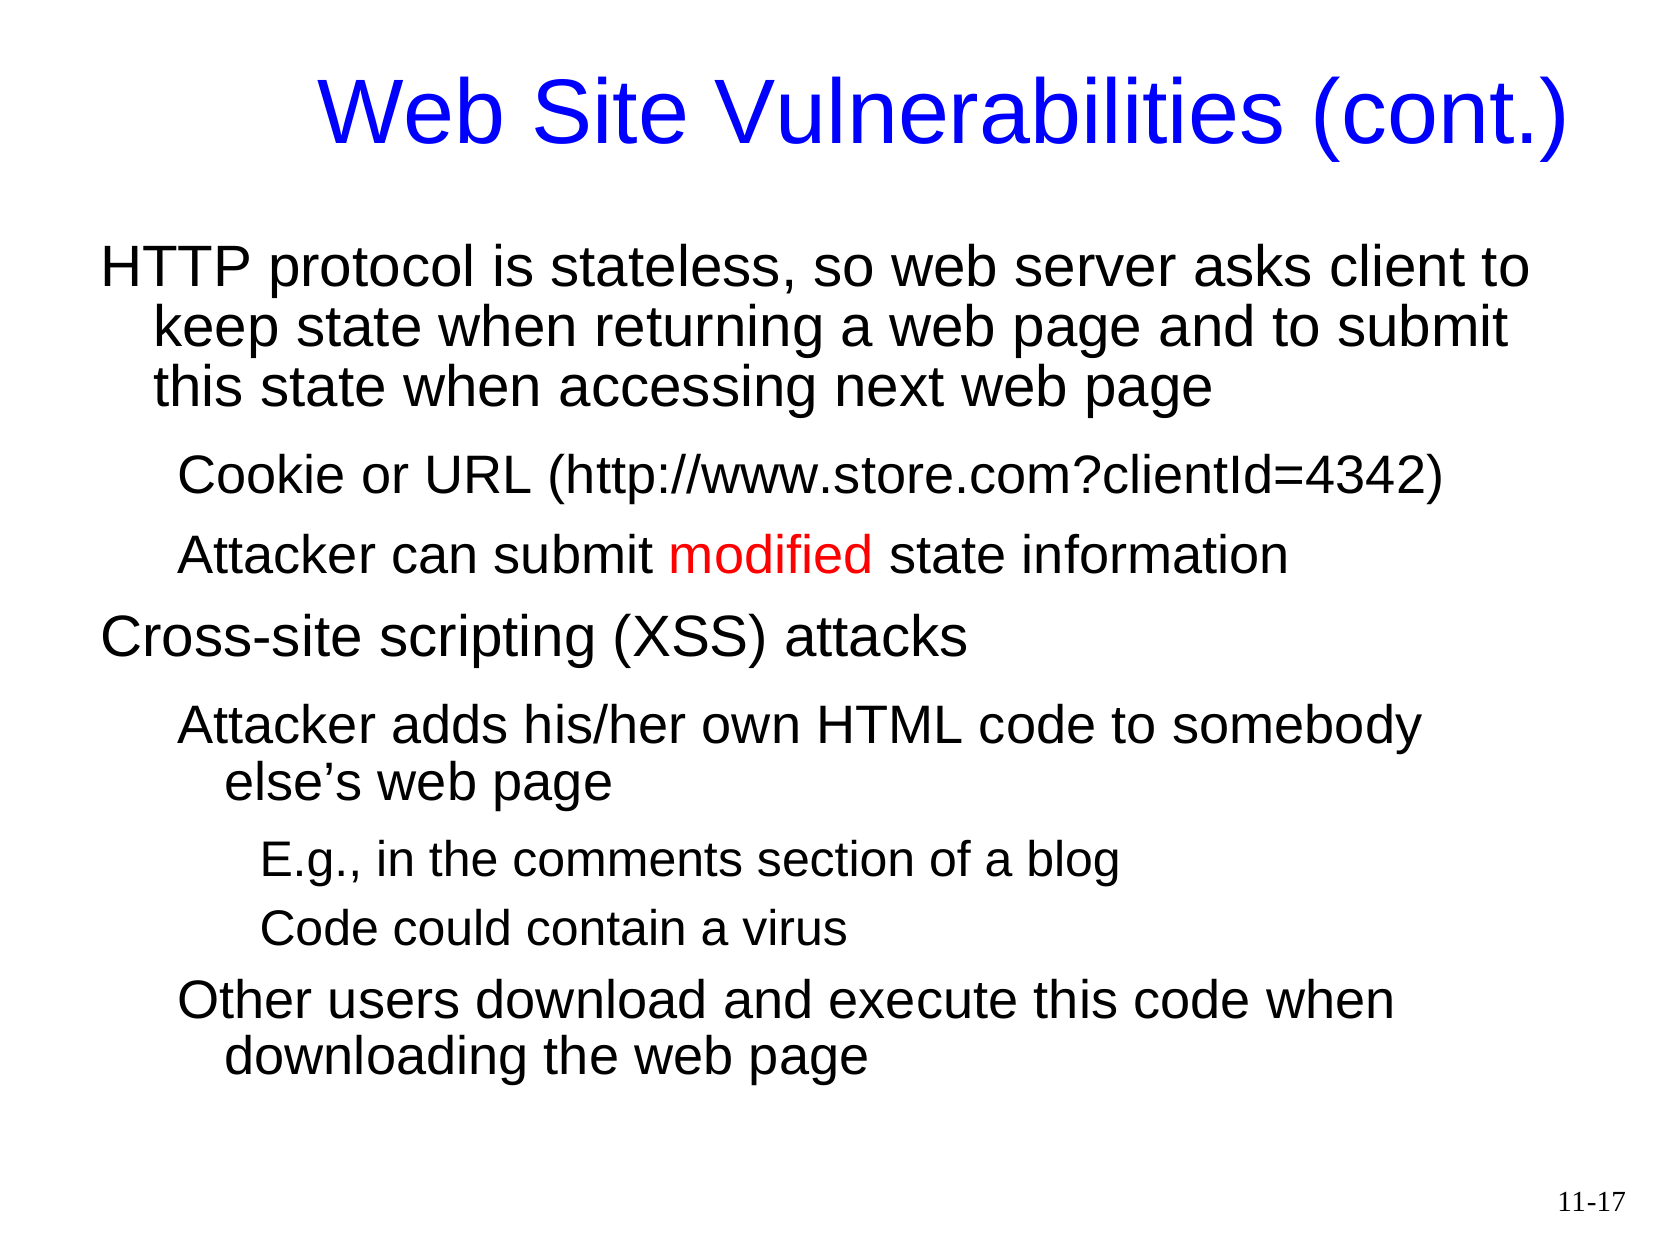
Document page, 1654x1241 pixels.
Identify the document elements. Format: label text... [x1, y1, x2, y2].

title Web Site Vulnerabilities (cont.) [84, 11, 1573, 218]
list HTTP protocol is stateless, so web server asks client to keep state when returning a web page and to submit this state when accessing next web page Cookie or URL (http://www.store.com?clientId=4342) Attacker can submit modified state information Cross-site scripting (XSS) attacks Attacker adds his/her own HTML code to somebody else’s web page E.g., in the comments section of a blog Code could contain a virus Other users download and execute this code when downloading the web page [82, 237, 1571, 1170]
